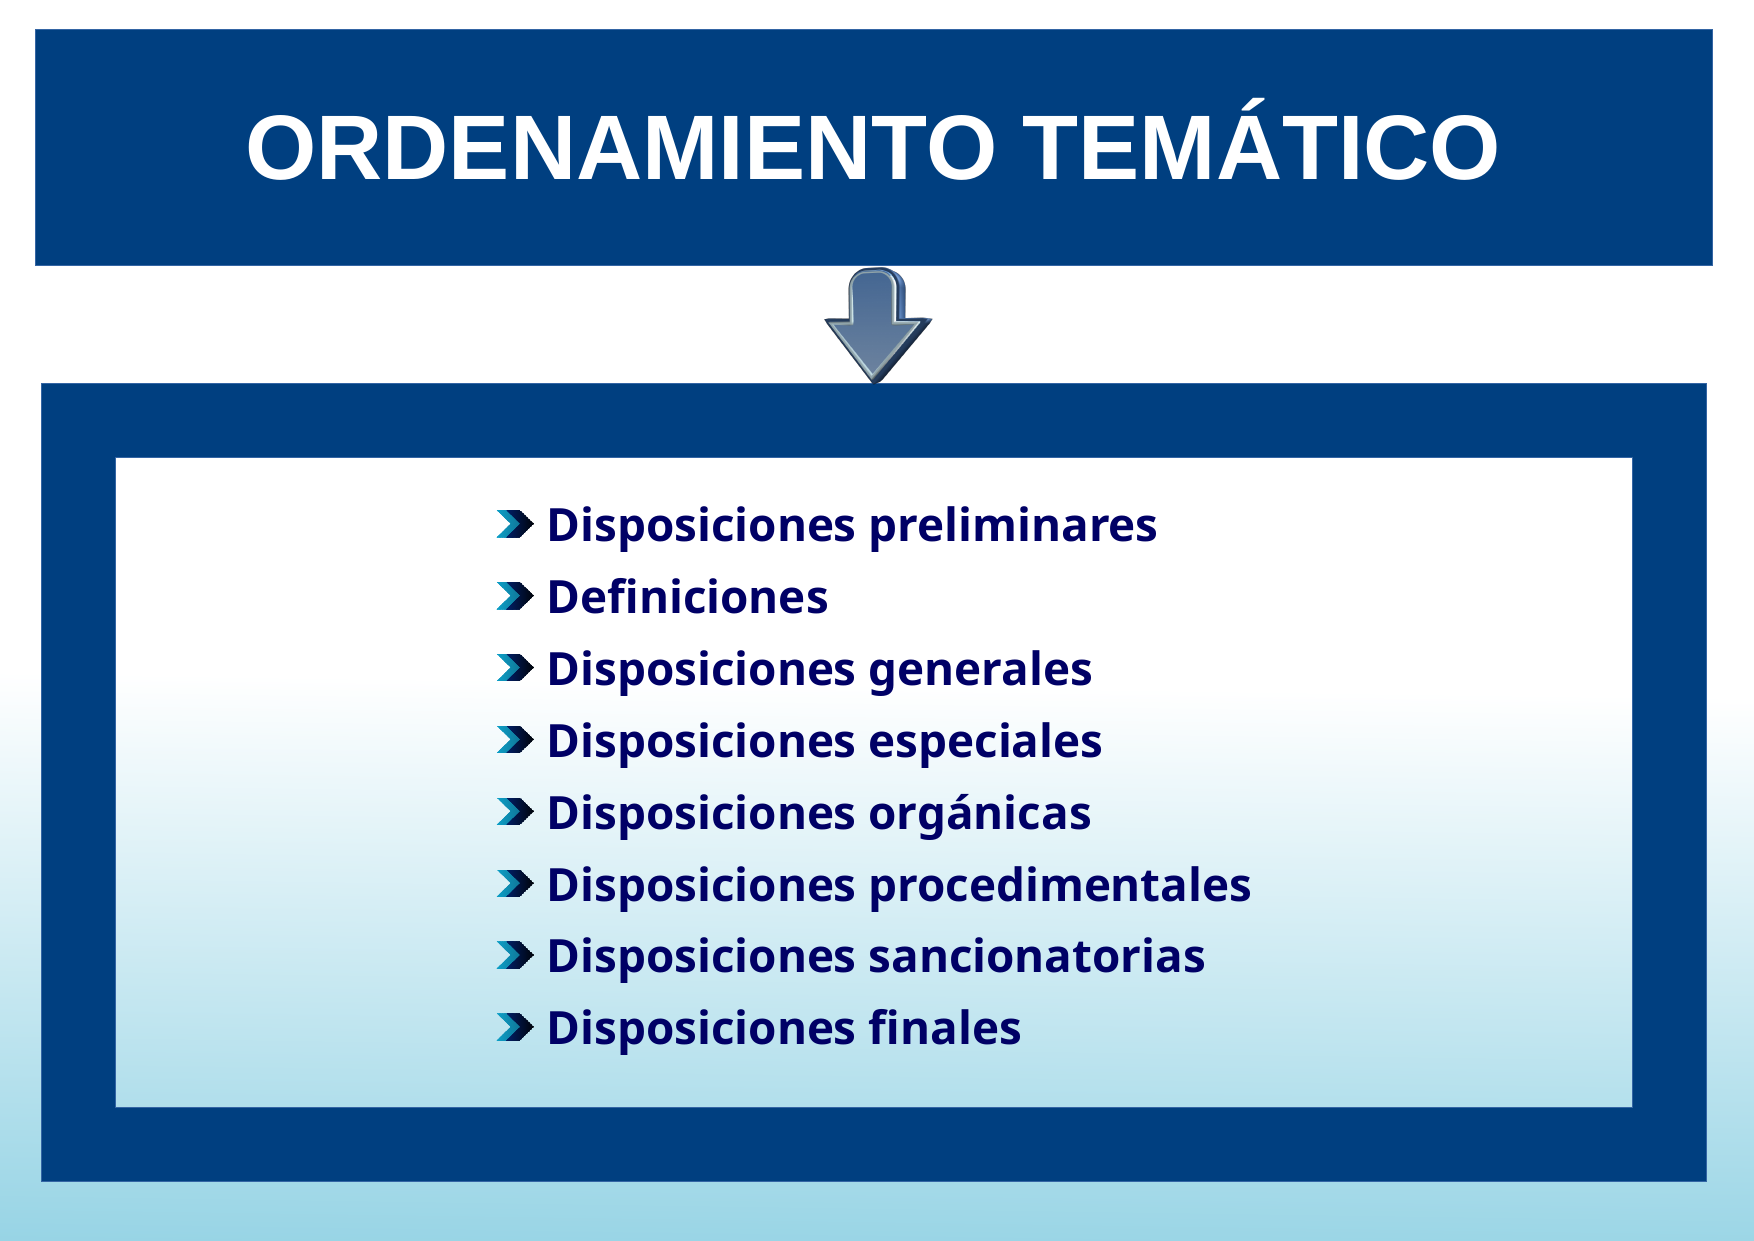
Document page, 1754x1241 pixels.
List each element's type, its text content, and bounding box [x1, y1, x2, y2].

text_box [41, 383, 1707, 1182]
text_box Disposiciones preliminares Definiciones Disposiciones generales Disposiciones especiales Disposiciones orgánicas Disposiciones procedimentales Disposiciones sancionatorias Disposiciones finales [165, 484, 1583, 1194]
text_box ORDENAMIENTO TEMÁTICO [35, 29, 1713, 266]
